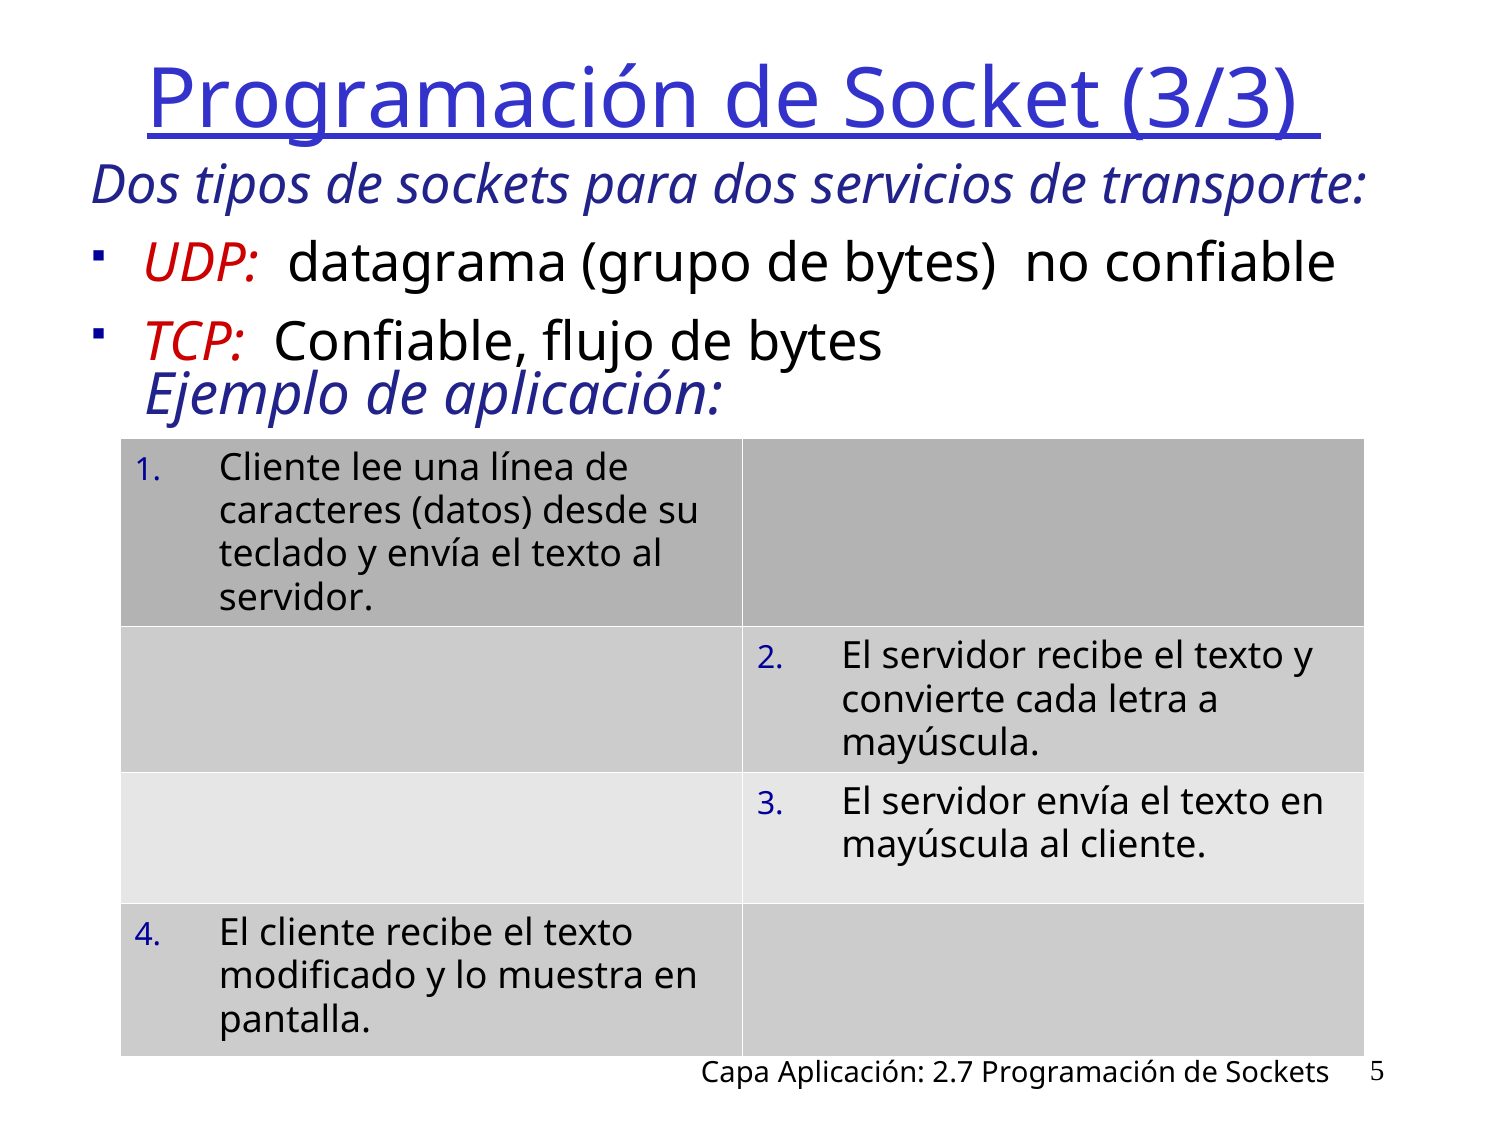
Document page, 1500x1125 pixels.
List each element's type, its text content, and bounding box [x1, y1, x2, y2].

text_box Ejemplo de aplicación: [7, 359, 848, 452]
table_cell El servidor envía el texto en mayúscula al cliente. [743, 773, 1364, 903]
title Programación de Socket (3/3) [100, 0, 1376, 141]
table_cell El cliente recibe el texto modificado y lo muestra en pantalla. [121, 904, 742, 1056]
table_cell El servidor recibe el texto y convierte cada letra a mayúscula. [743, 627, 1364, 772]
table_cell [743, 904, 1364, 1056]
table_cell [121, 627, 742, 772]
list Dos tipos de sockets para dos servicios de transporte: UDP: datagrama (grupo de bytes) no confiable TCP: Confiable, flujo de bytes [75, 141, 1392, 394]
table_header [743, 439, 1364, 626]
table_header Cliente lee una línea de caracteres (datos) desde su teclado y envía el texto al servidor. [121, 439, 742, 626]
table_cell [121, 773, 742, 903]
